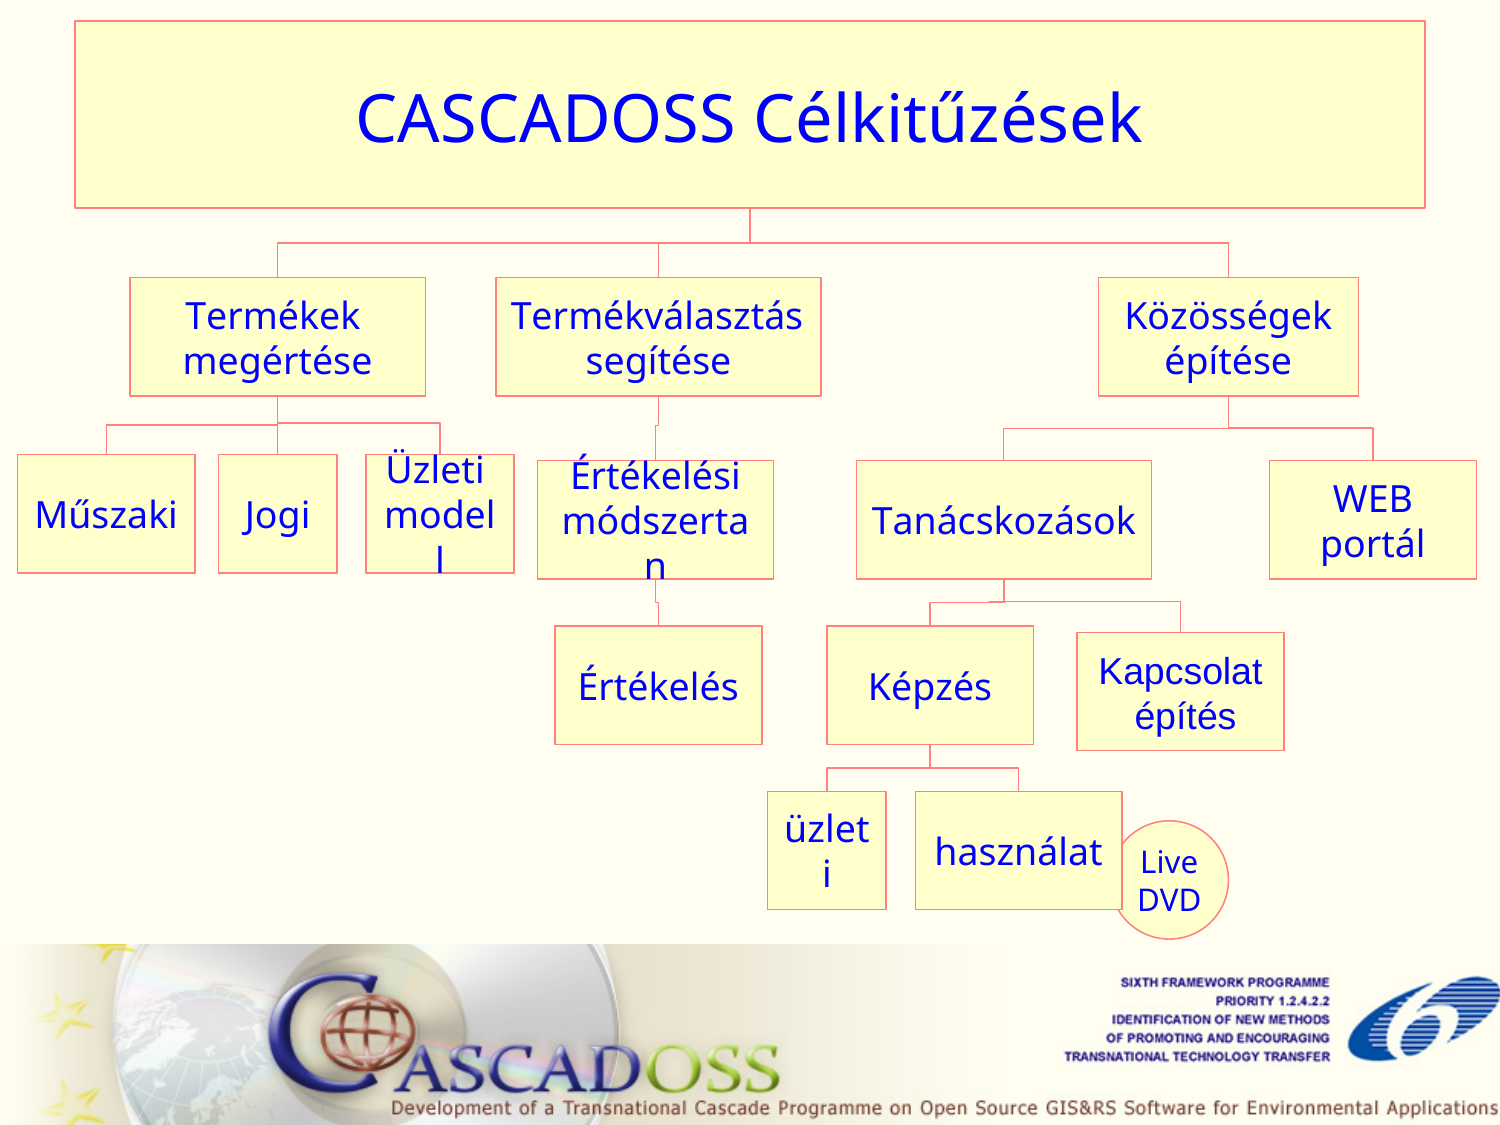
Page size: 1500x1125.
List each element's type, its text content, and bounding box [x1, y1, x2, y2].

text_box Tanácskozások [856, 460, 1152, 579]
text_box Értékelési módszertan [537, 460, 774, 579]
text_box Értékelés [555, 626, 762, 745]
text_box Üzleti modell [366, 454, 514, 573]
text_box Képzés [826, 626, 1034, 745]
text_box Közösségek építése [1098, 277, 1359, 396]
text_box Termékek megértése [129, 277, 426, 396]
text_box Műszaki [17, 454, 195, 573]
text_box használat [915, 791, 1122, 910]
text_box Termékválasztás segítése [496, 277, 821, 396]
text_box WEB portál [1269, 460, 1477, 579]
picture [0, 944, 1500, 1125]
text_box Kapcsolat építés [1077, 632, 1284, 751]
text_box Jogi [218, 454, 337, 573]
title CASCADOSS Célkitűzések [75, 21, 1425, 209]
text_box Live DVD [1118, 820, 1229, 940]
text_box üzleti [767, 791, 886, 910]
